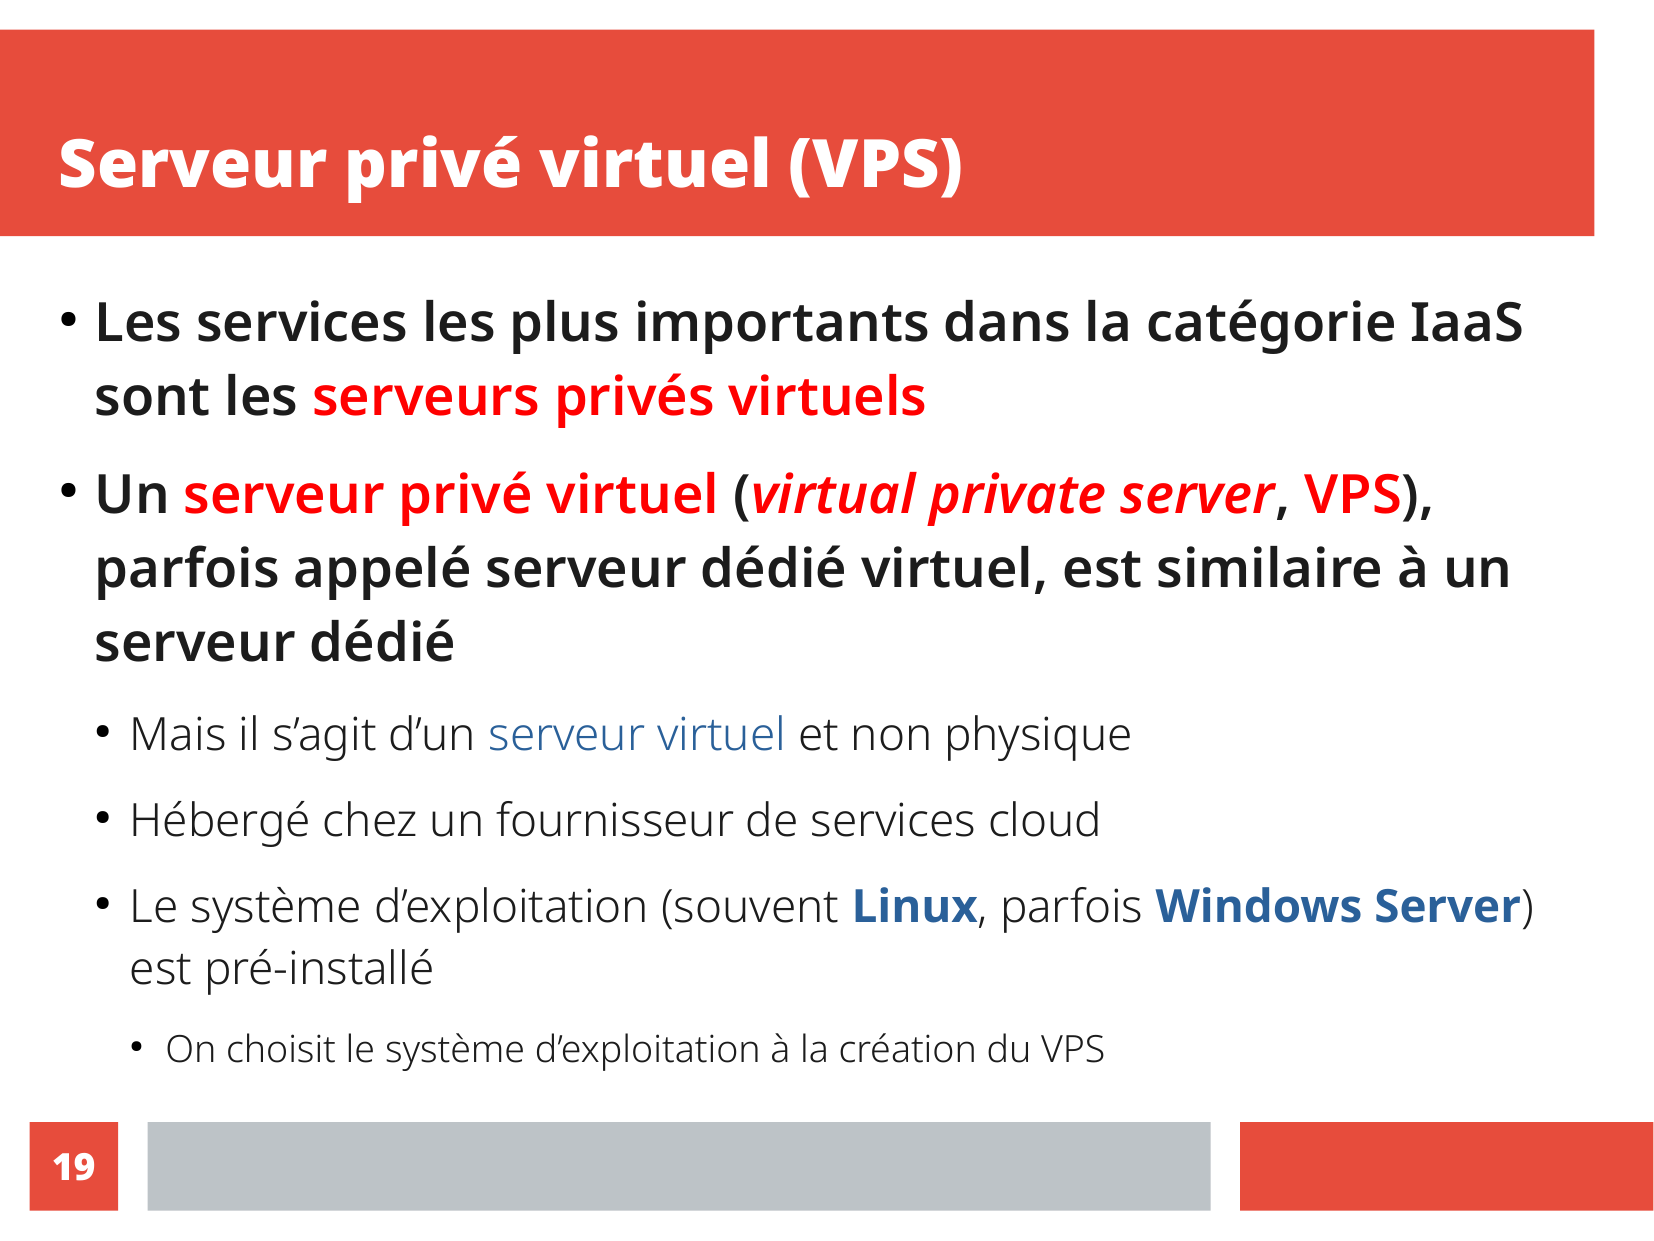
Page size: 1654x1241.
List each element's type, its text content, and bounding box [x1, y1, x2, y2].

list Les services les plus importants dans la catégorie IaaS sont les serveurs privés virtuels Un serveur privé virtuel (virtual private server, VPS), parfois appelé serveur dédié virtuel, est similaire à un serveur dédié Mais il s’agit d’un serveur virtuel et non physique Hébergé chez un fournisseur de services cloud Le système d’exploitation (souvent Linux, parfois Windows Server) est pré-installé On choisit le système d’exploitation à la création du VPS [59, 283, 1565, 1111]
title Serveur privé virtuel (VPS) [59, 59, 1595, 207]
